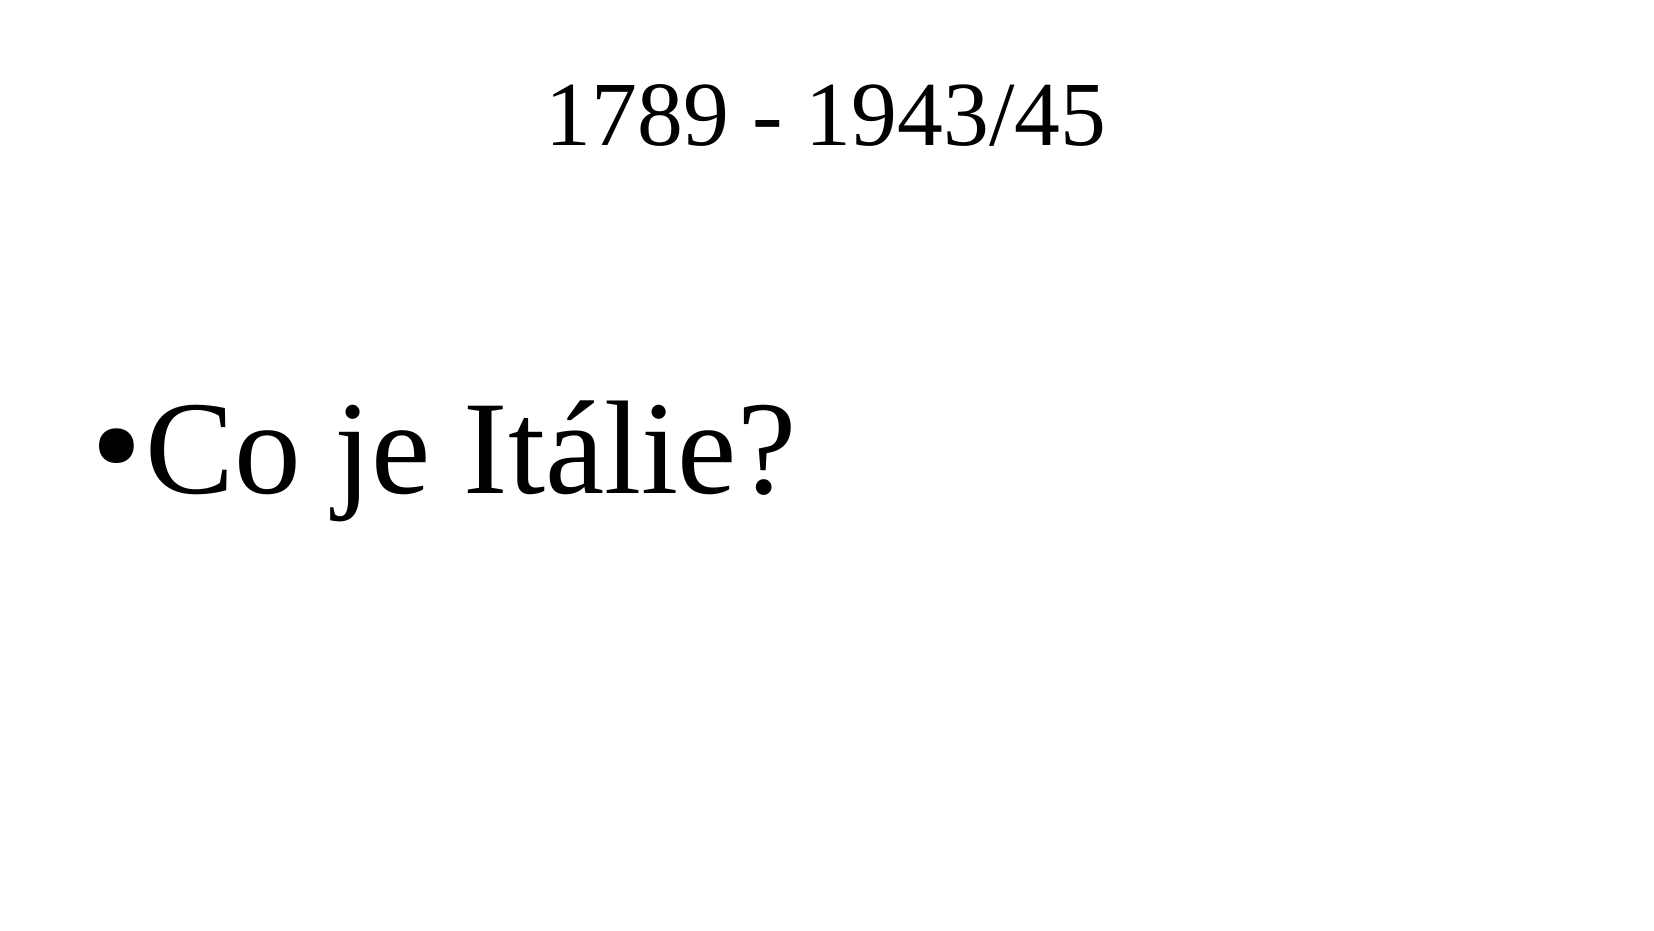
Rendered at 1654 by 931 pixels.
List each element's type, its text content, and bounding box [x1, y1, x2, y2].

title 1789 - 1943/45 [82, 37, 1571, 193]
list Co je Itálie? [75, 375, 1564, 765]
